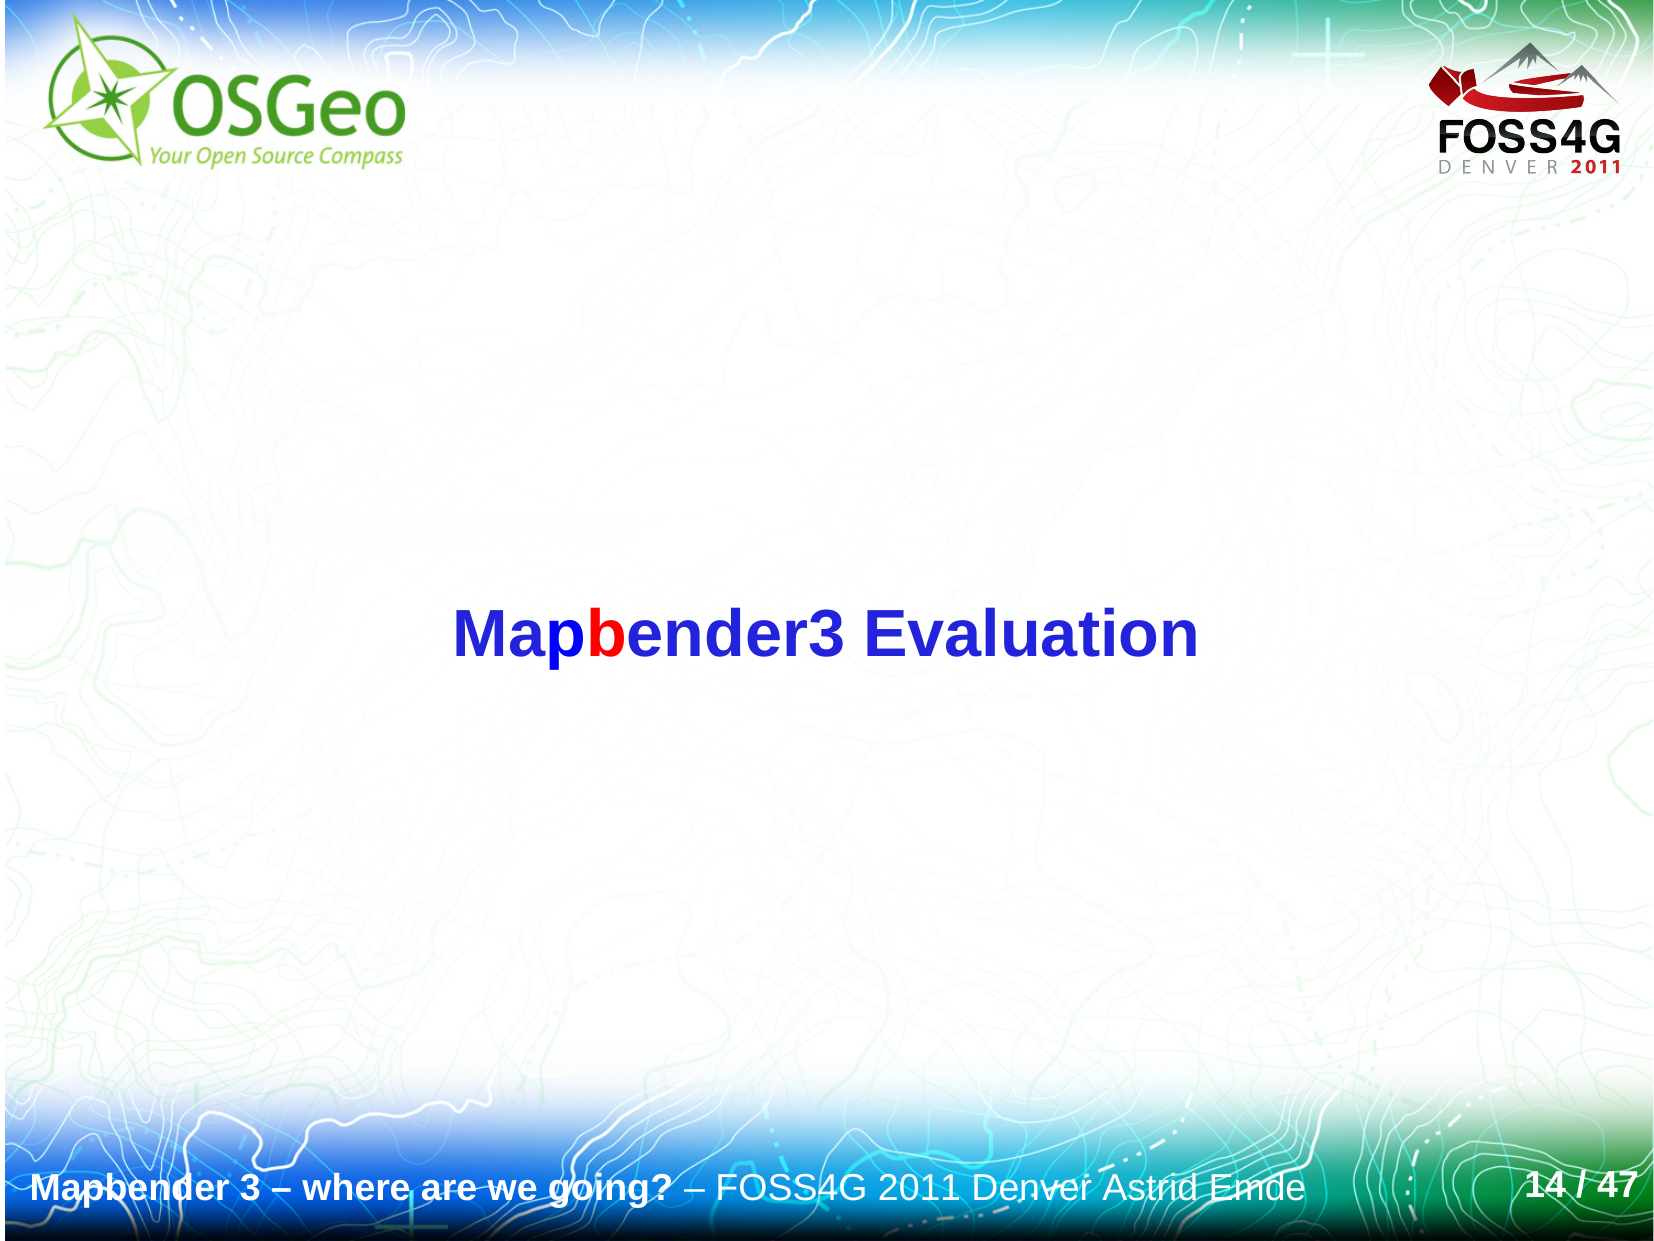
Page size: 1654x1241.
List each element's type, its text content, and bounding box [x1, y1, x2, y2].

title Mapbender3 Evaluation [82, 545, 1571, 721]
picture [5, 0, 1654, 1241]
